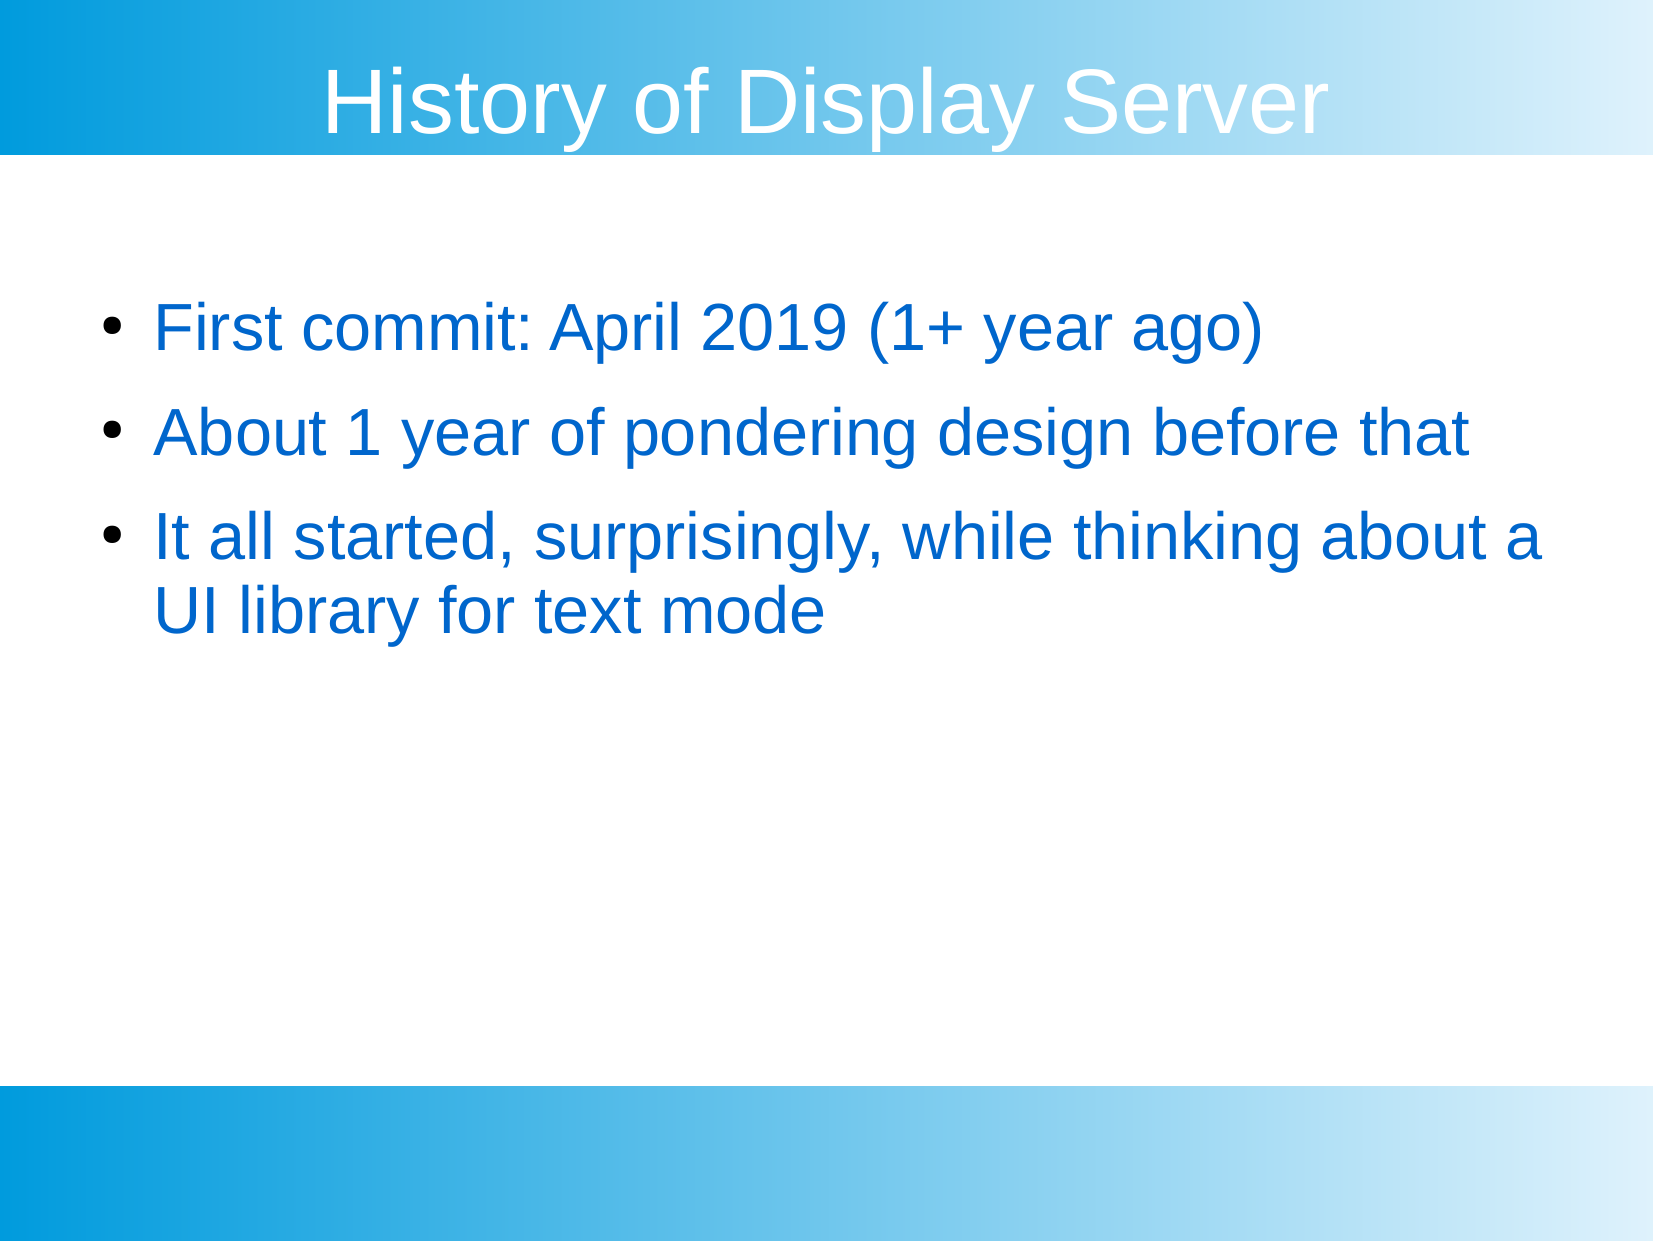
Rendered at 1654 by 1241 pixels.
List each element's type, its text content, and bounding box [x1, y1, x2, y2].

list First commit: April 2019 (1+ year ago) About 1 year of pondering design before that It all started, surprisingly, while thinking about a UI library for text mode [82, 290, 1571, 1010]
title History of Display Server [82, 49, 1571, 155]
